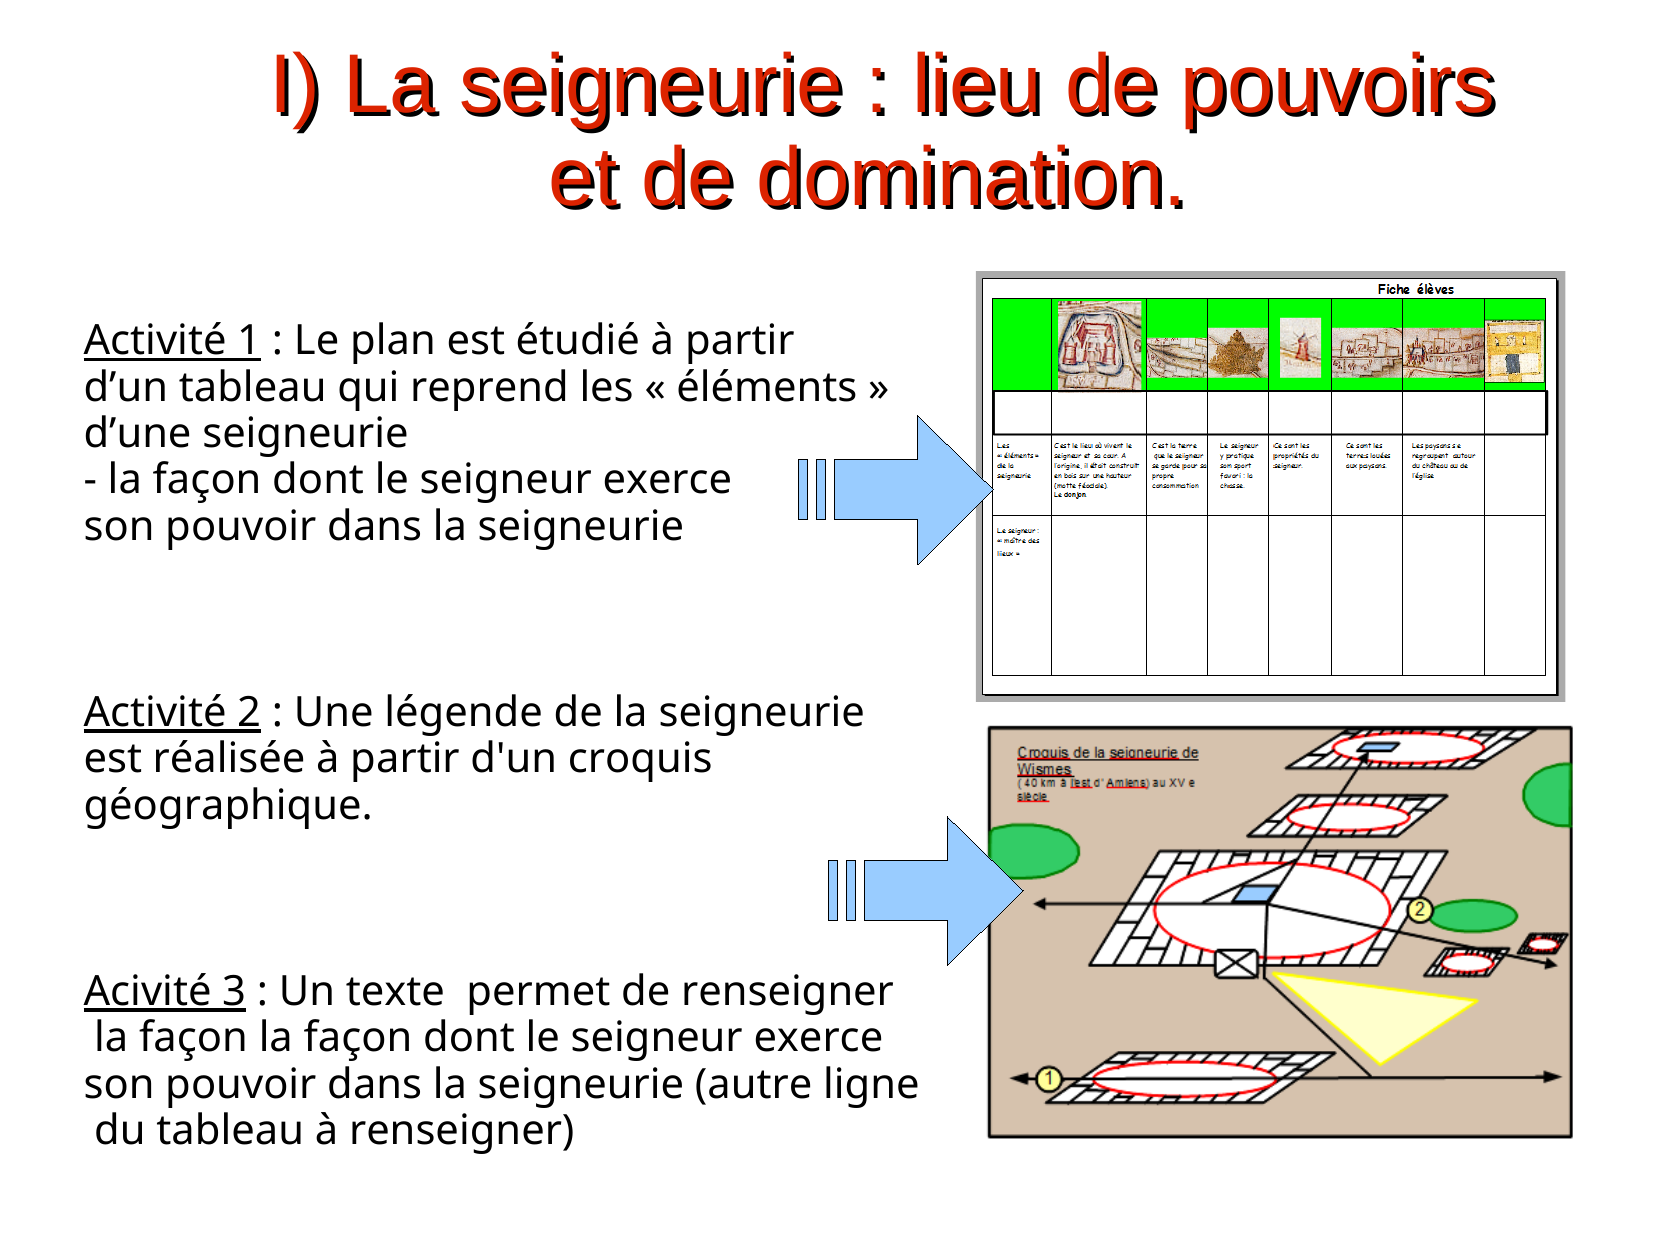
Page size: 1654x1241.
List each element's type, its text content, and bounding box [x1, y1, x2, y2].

text_box [834, 415, 994, 565]
text_box [846, 860, 856, 921]
text_box [798, 459, 808, 520]
text_box I) La seigneurie : lieu de pouvoirs et de domination. Activité 1 : Le plan est étudié à partir d’un tableau qui reprend les « éléments » d’une seigneurie - la façon dont le seigneur exerce son pouvoir dans la seigneurie Activité 2 : Une légende de la seigneurie est réalisée à partir d'un croquis géographique. Acivité 3 : Un texte permet de renseigner la façon la façon dont le seigneur exerce son pouvoir dans la seigneurie (autre ligne du tableau à renseigner) [68, 31, 1575, 1162]
text_box [864, 816, 1024, 966]
text_box [816, 459, 826, 520]
text_box [828, 860, 838, 921]
picture [975, 271, 1566, 702]
picture [972, 716, 1610, 1150]
